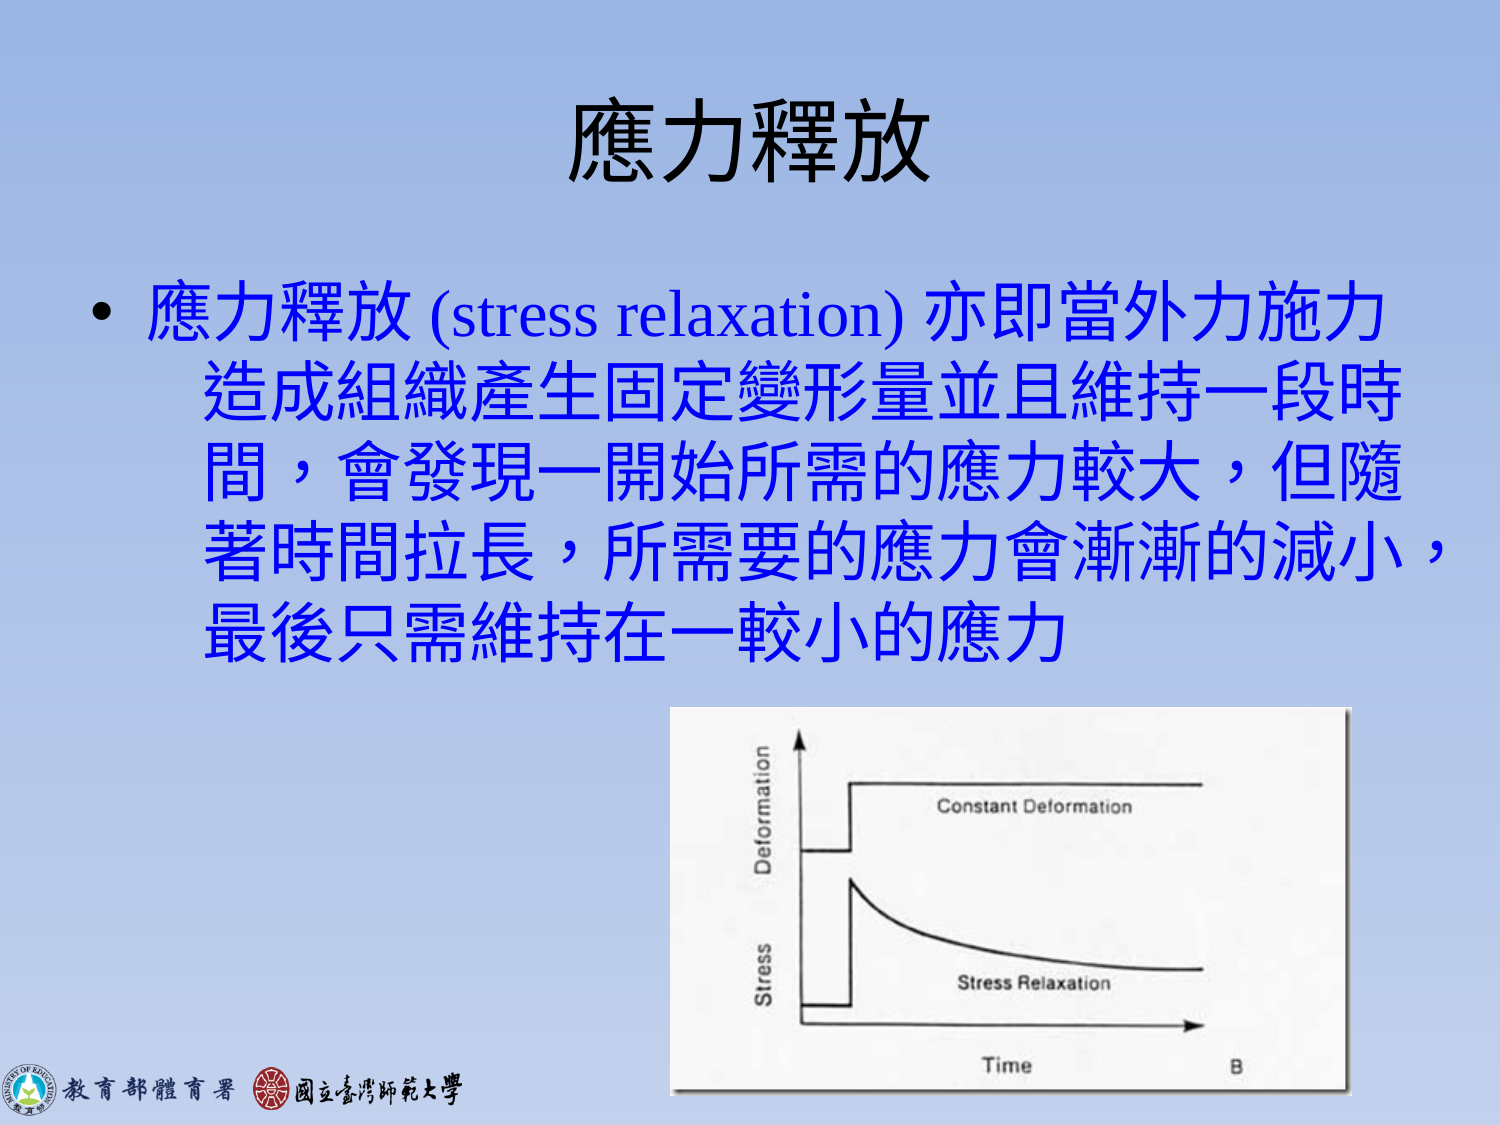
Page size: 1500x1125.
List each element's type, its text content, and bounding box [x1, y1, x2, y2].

picture [670, 707, 1352, 1096]
title 應力釋放 [75, 45, 1426, 233]
list 應力釋放(stress relaxation)亦即當外力施力造成組織產生固定變形量並且維持一段時間，會發現一開始所需的應力較大，但隨著時間拉長，所需要的應力會漸漸的減小，最後只需維持在一較小的應力 [75, 262, 1426, 1005]
